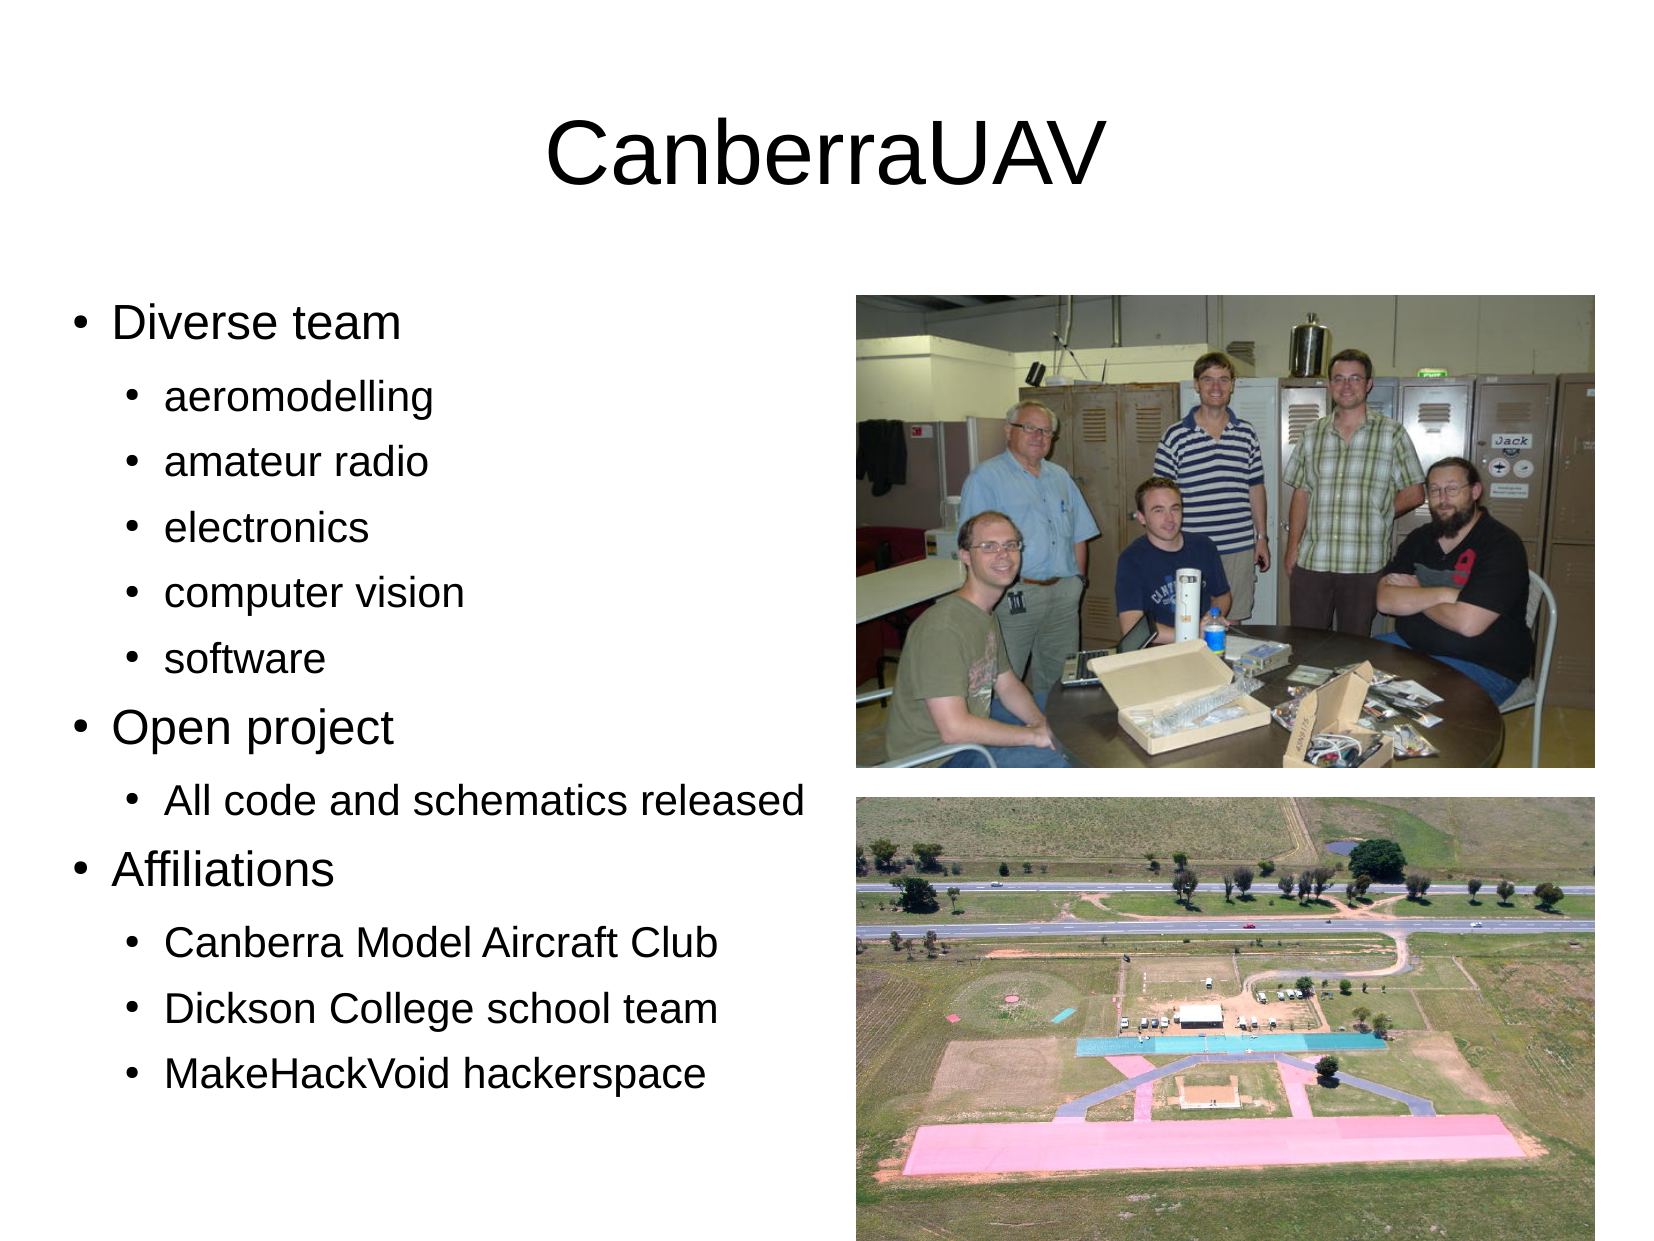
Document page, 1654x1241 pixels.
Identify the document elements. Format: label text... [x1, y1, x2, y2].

list Diverse team aeromodelling amateur radio electronics computer vision software Open project All code and schematics released Affiliations Canberra Model Aircraft Club Dickson College school team MakeHackVoid hackerspace [59, 295, 833, 1114]
picture [856, 797, 1595, 1241]
title CanberraUAV [82, 49, 1571, 257]
picture [856, 295, 1595, 768]
